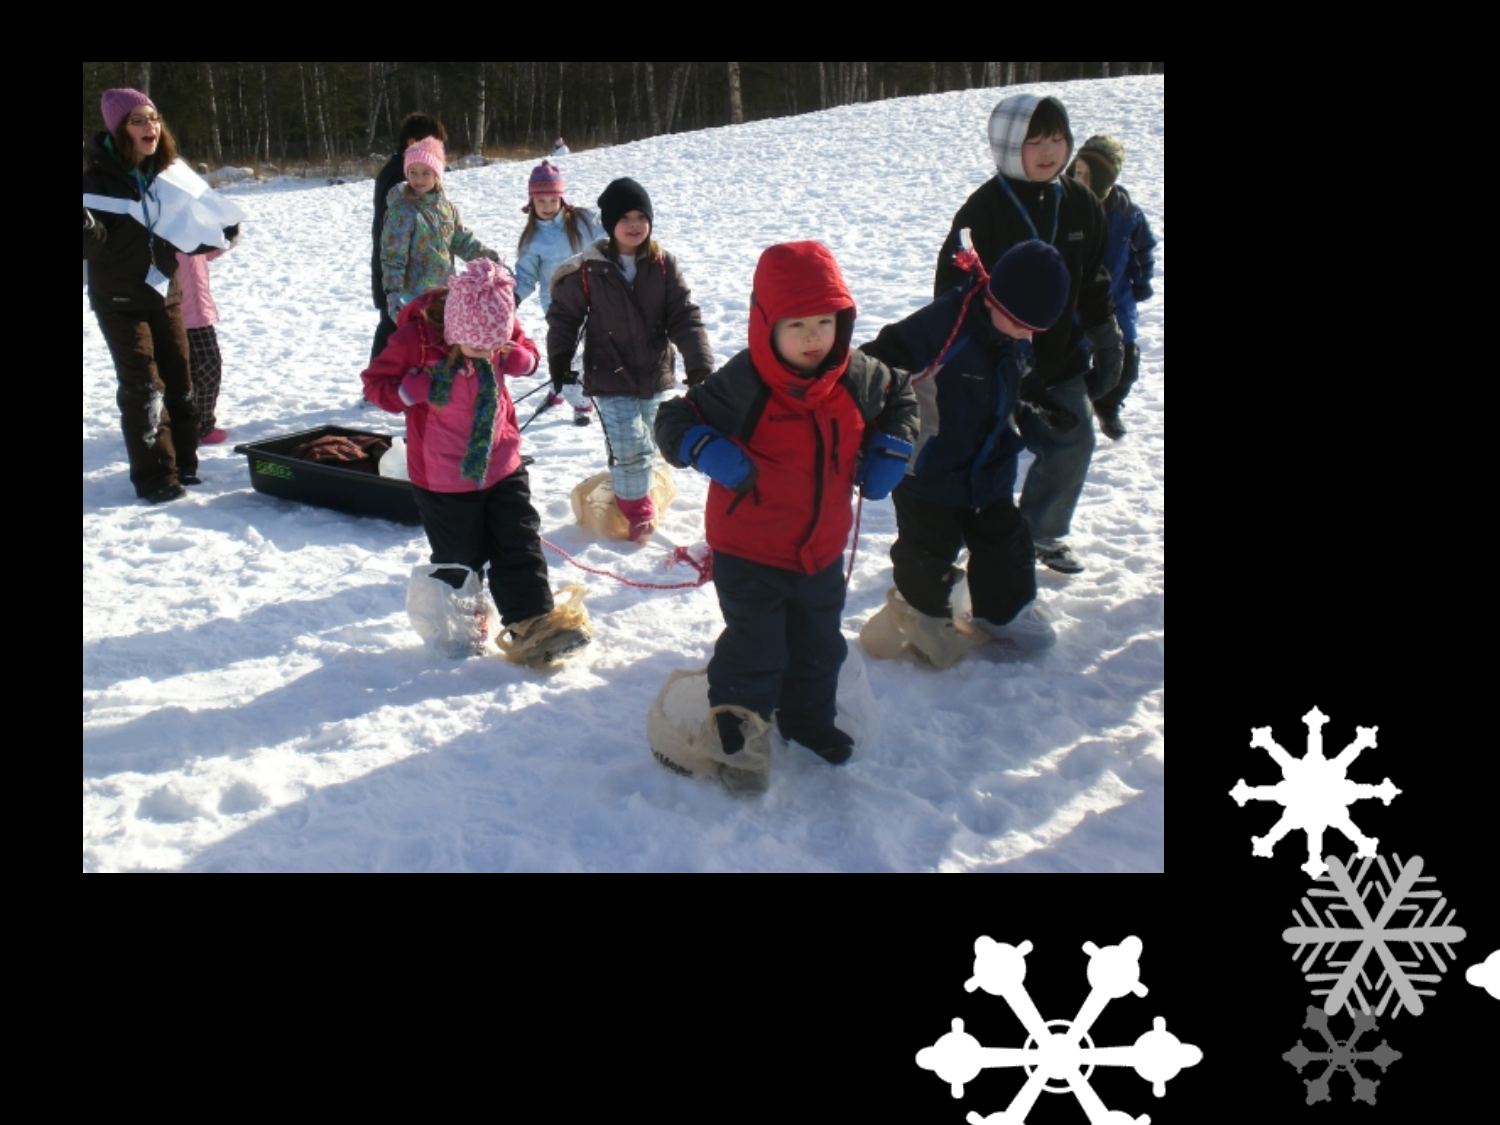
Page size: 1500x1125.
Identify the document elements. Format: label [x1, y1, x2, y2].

picture [83, 62, 1164, 873]
